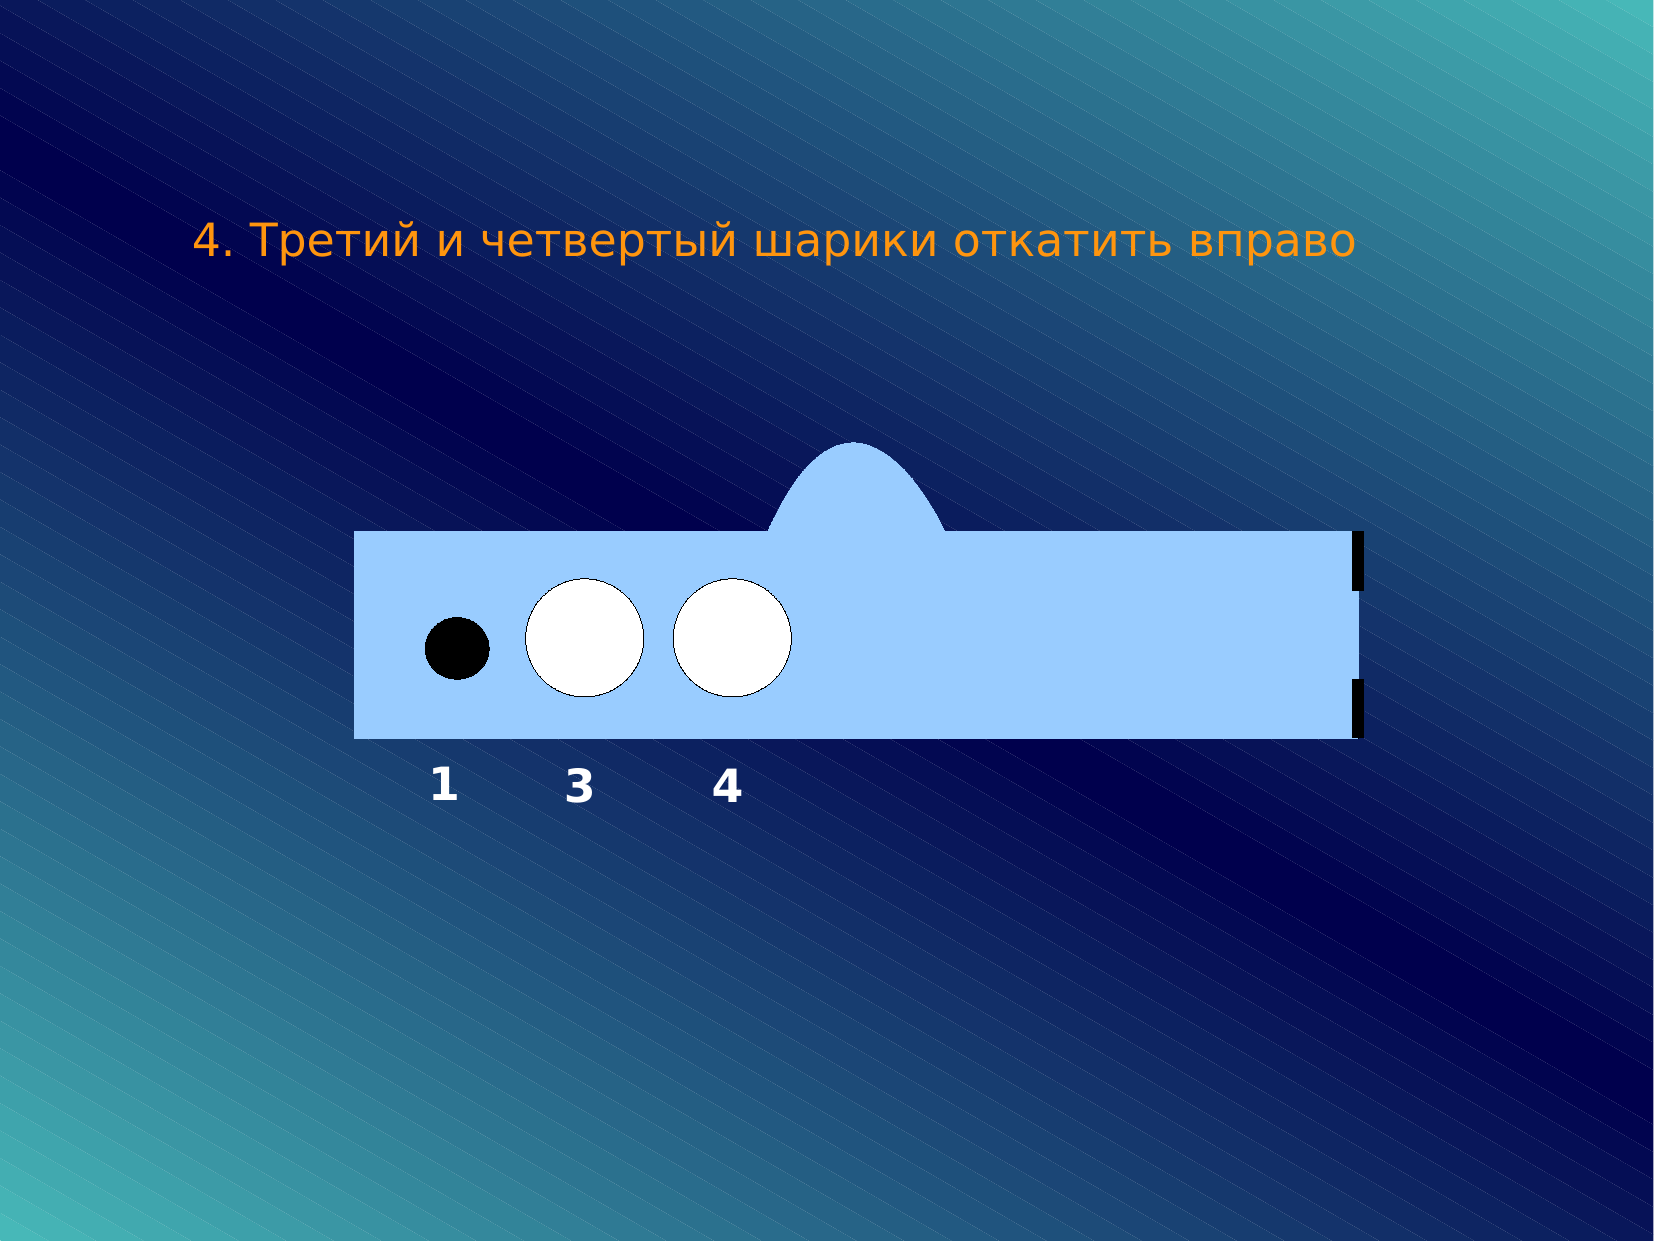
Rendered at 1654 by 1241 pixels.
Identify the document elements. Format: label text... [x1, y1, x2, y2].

text_box 3 [549, 752, 668, 821]
text_box 4 [696, 752, 815, 821]
text_box 4. Третий и четвертый шарики откатить вправо [177, 206, 1418, 275]
text_box [354, 442, 1359, 739]
text_box 1 [413, 750, 532, 819]
